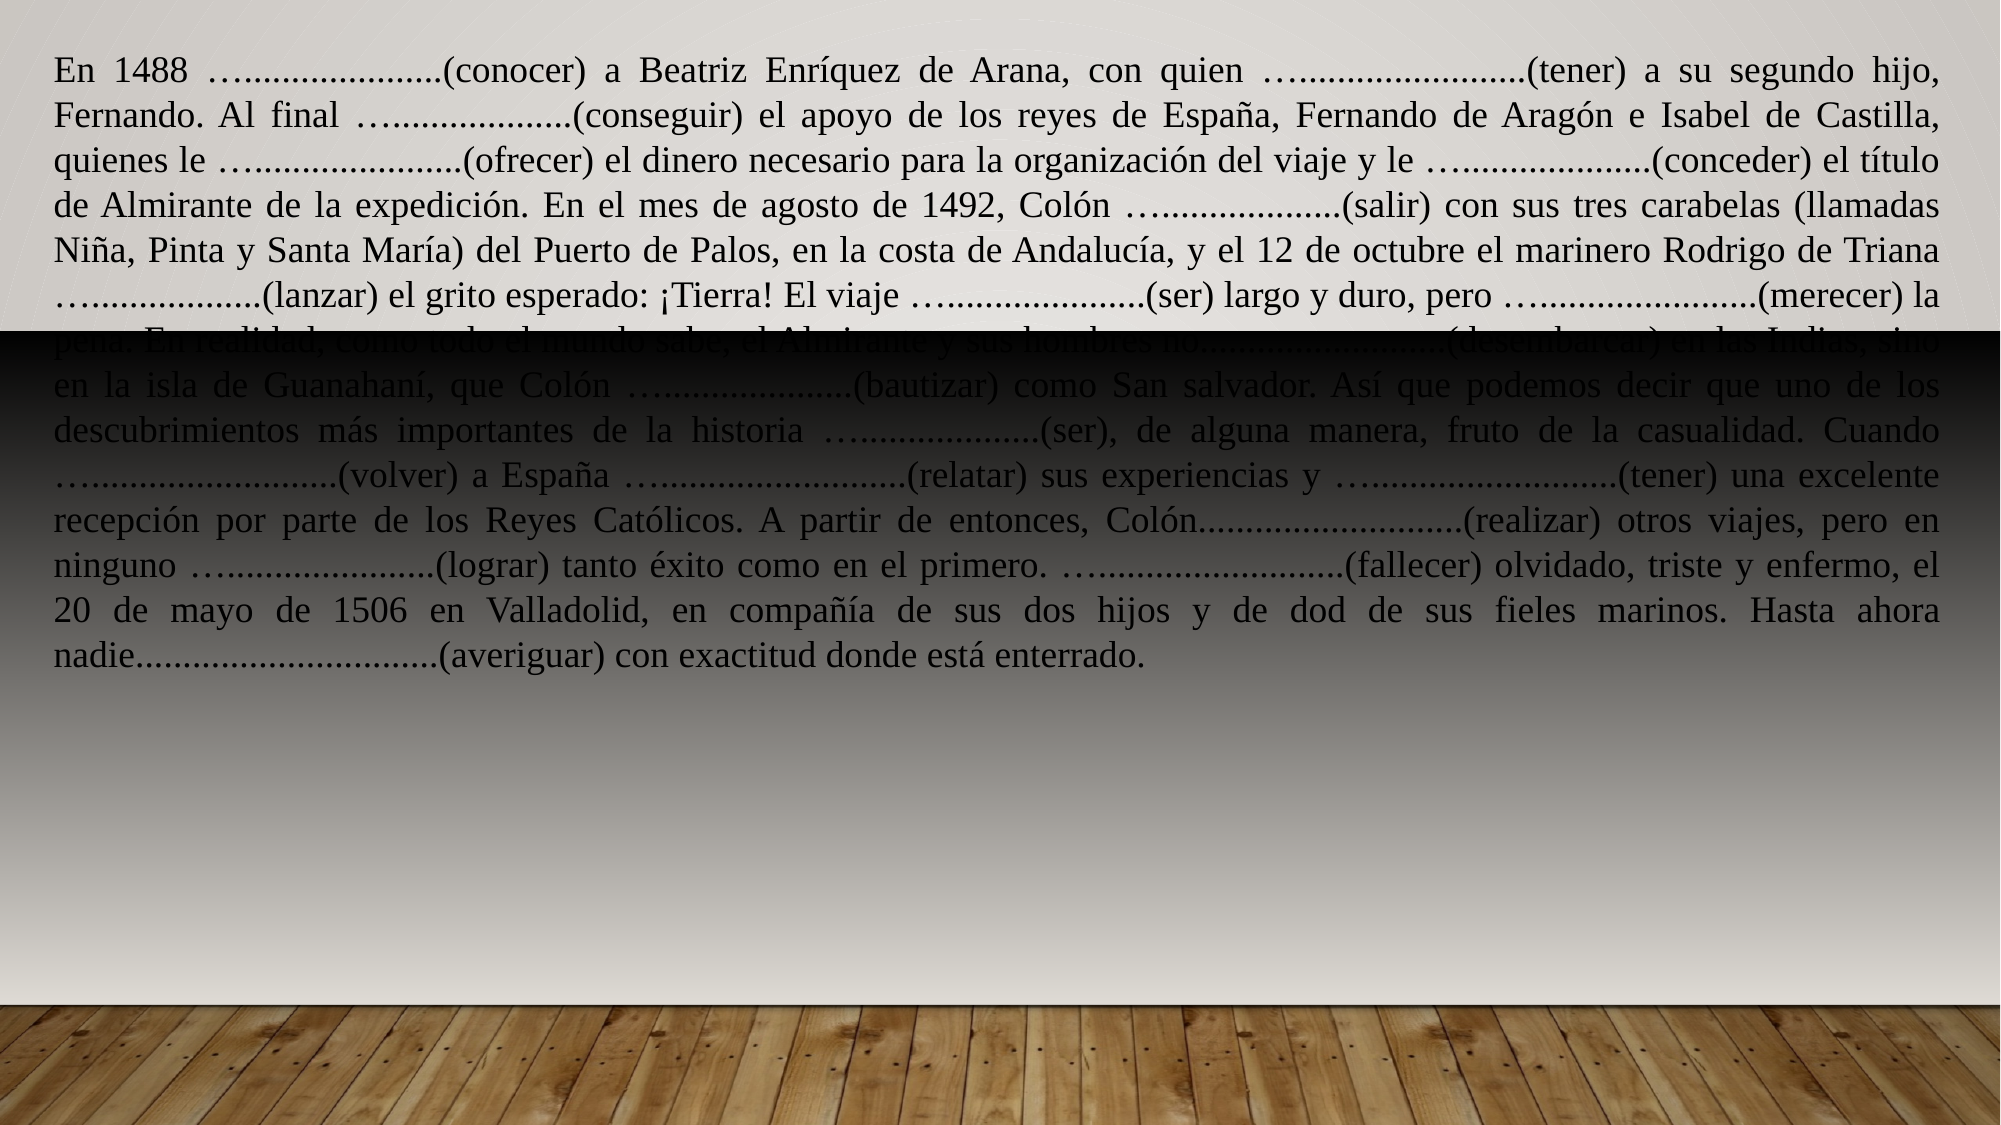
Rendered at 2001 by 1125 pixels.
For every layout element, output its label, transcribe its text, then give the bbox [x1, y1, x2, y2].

text_box En 1488 ….....................(conocer) a Beatriz Enríquez de Arana, con quien …........................(tener) a su segundo hijo, Fernando. Al final …...................(conseguir) el apoyo de los reyes de España, Fernando de Aragón e Isabel de Castilla, quienes le …......................(ofrecer) el dinero necesario para la organización del viaje y le …....................(conceder) el título de Almirante de la expedición. En el mes de agosto de 1492, Colón …...................(salir) con sus tres carabelas (llamadas Niña, Pinta y Santa María) del Puerto de Palos, en la costa de Andalucía, y el 12 de octubre el marinero Rodrigo de Triana …..................(lanzar) el grito esperado: ¡Tierra! El viaje ….....................(ser) largo y duro, pero ….......................(merecer) la pena. En realidad, como todo el mundo sabe, el Almirante y sus hombres no..........................(desembarcar) en las Indias, sino en la isla de Guanahaní, que Colón …....................(bautizar) como San salvador. Así que podemos decir que uno de los descubrimientos más importantes de la historia …...................(ser), de alguna manera, fruto de la casualidad. Cuando …..........................(volver) a España …..........................(relatar) sus experiencias y …..........................(tener) una excelente recepción por parte de los Reyes Católicos. A partir de entonces, Colón............................(realizar) otros viajes, pero en ninguno …......................(lograr) tanto éxito como en el primero. …..........................(fallecer) olvidado, triste y enfermo, el 20 de mayo de 1506 en Valladolid, en compañía de sus dos hijos y de dod de sus fieles marinos. Hasta ahora nadie................................(averiguar) con exactitud donde está enterrado. [38, 37, 1958, 689]
